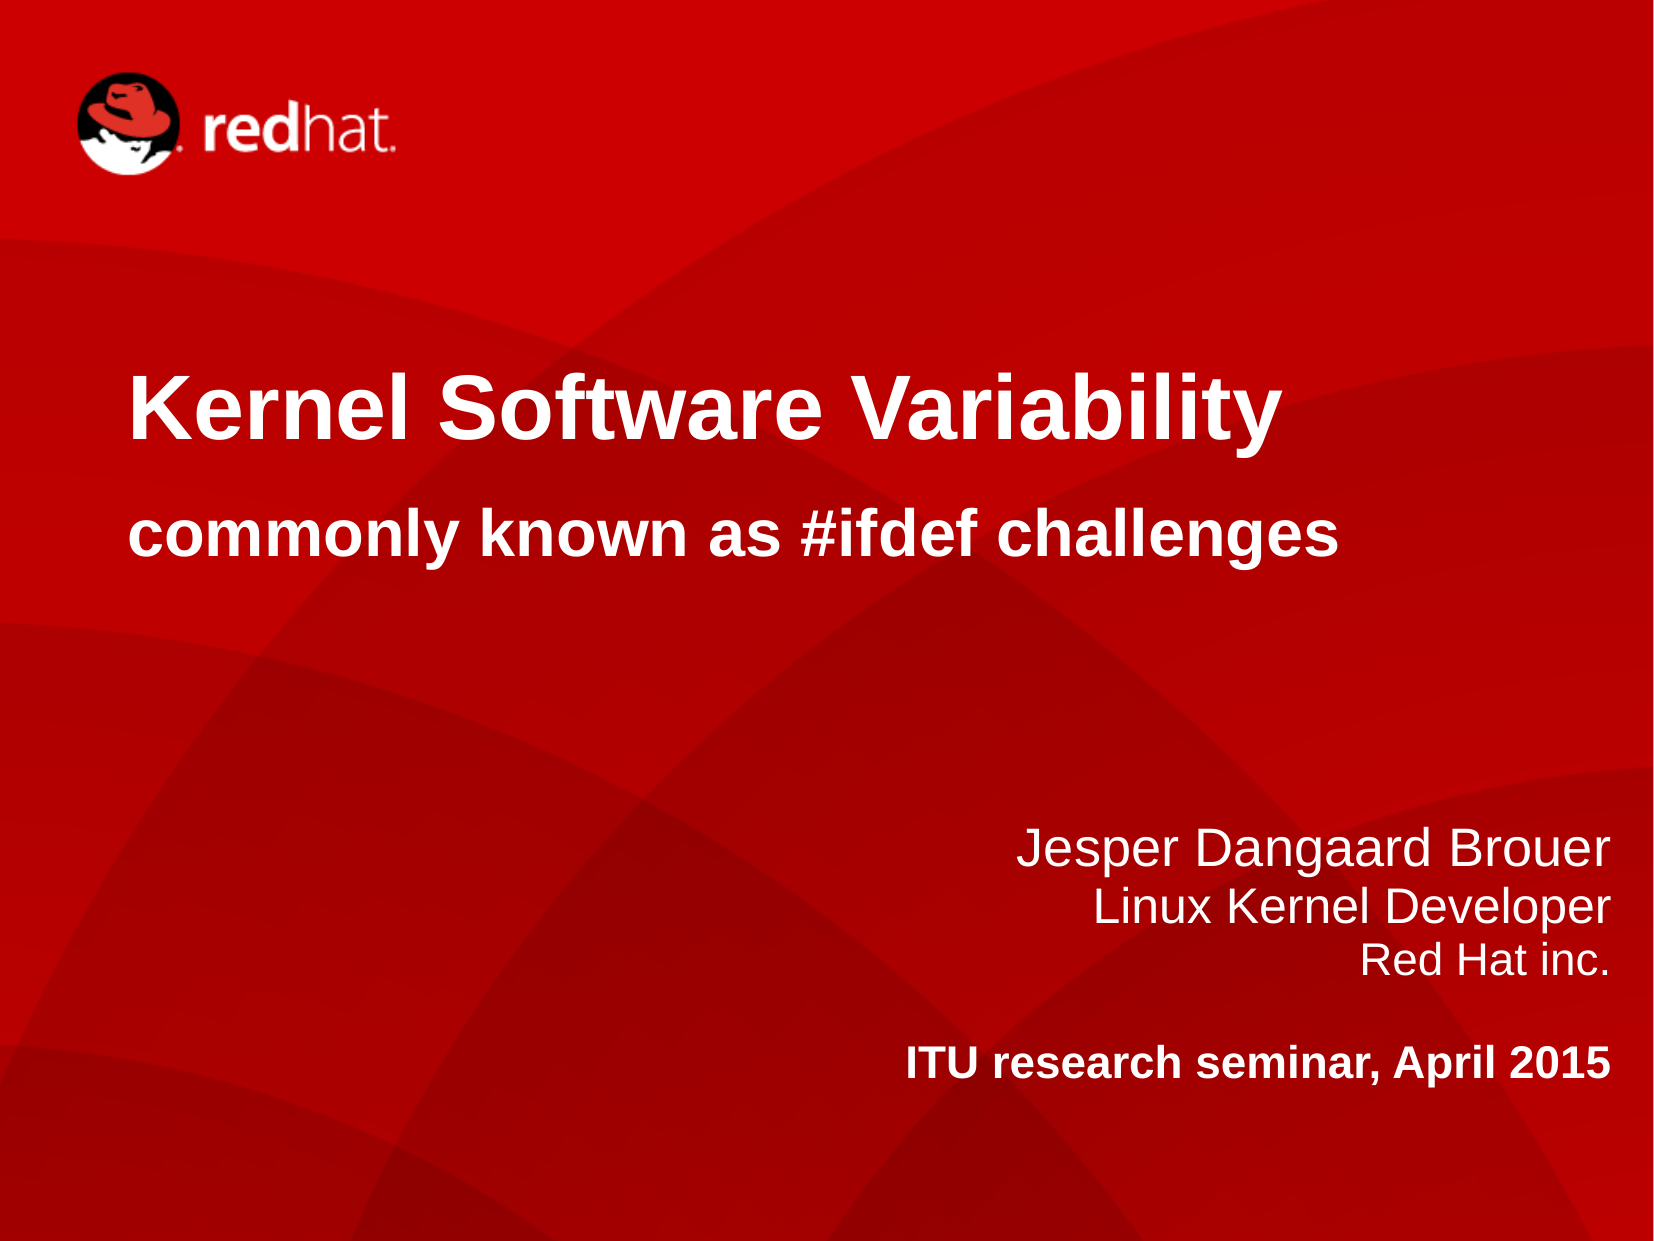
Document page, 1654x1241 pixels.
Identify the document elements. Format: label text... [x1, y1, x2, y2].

text_box Jesper Dangaard Brouer Linux Kernel Developer Red Hat inc. ITU research seminar, April 2015 [150, 750, 1627, 1096]
text_box Kernel Software Variability commonly known as #ifdef challenges [112, 297, 1576, 638]
picture [0, 0, 1654, 1241]
